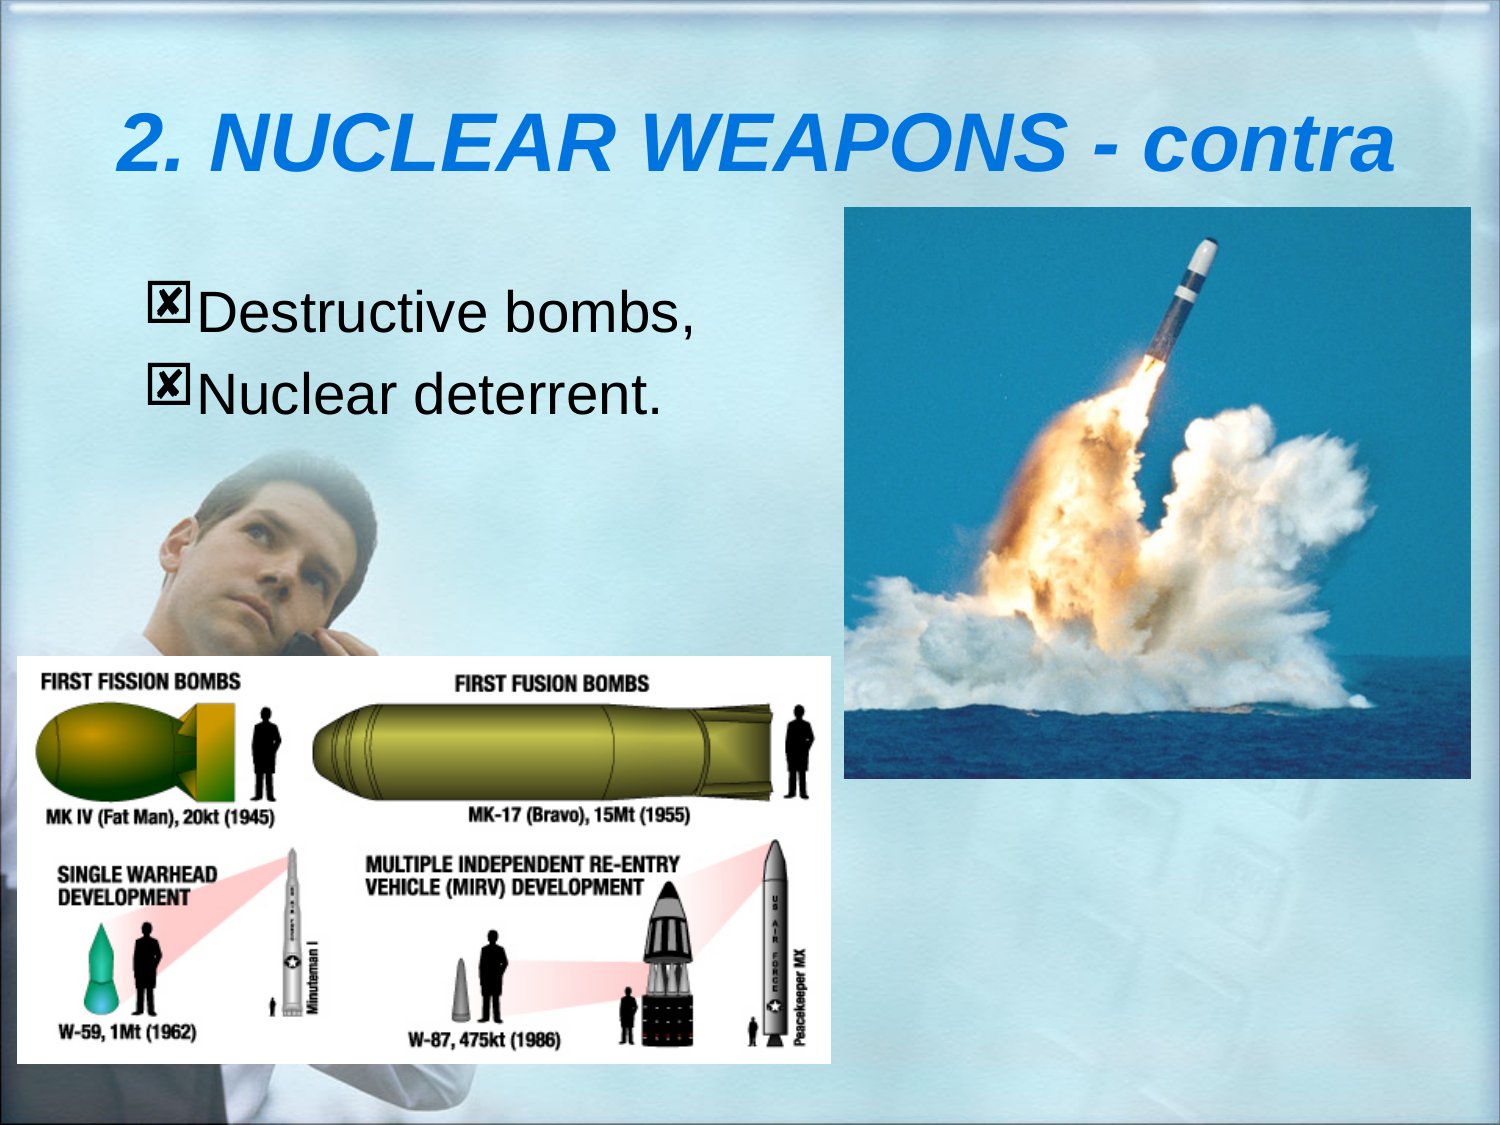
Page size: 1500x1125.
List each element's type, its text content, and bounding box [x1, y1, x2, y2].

title 2. NUCLEAR WEAPONS - contra [53, 44, 1462, 232]
picture [0, 0, 1500, 1125]
list Destructive bombs, Nuclear deterrent. [53, 267, 1459, 1010]
